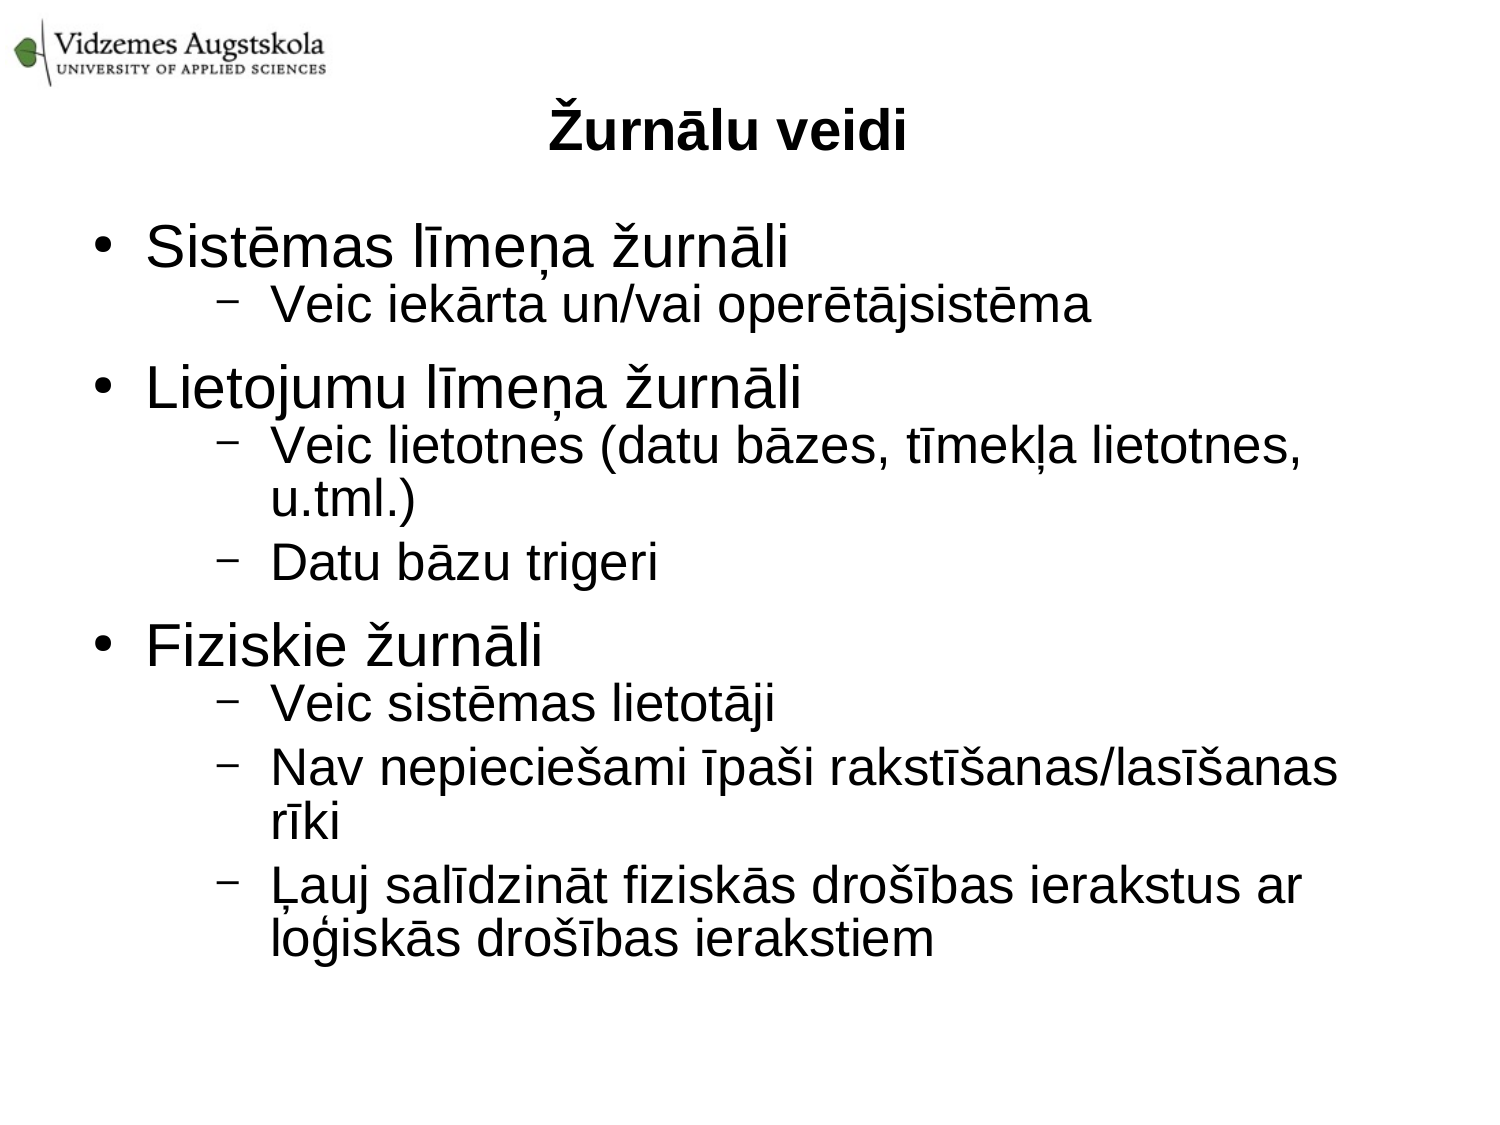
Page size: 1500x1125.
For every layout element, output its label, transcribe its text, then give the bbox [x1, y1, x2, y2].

list Sistēmas līmeņa žurnāli Veic iekārta un/vai operētājsistēma Lietojumu līmeņa žurnāli Veic lietotnes (datu bāzes, tīmekļa lietotnes, u.tml.) Datu bāzu trigeri Fiziskie žurnāli Veic sistēmas lietotāji Nav nepieciešami īpaši rakstīšanas/lasīšanas rīki Ļauj salīdzināt fiziskās drošības ierakstus ar loģiskās drošības ierakstiem [74, 214, 1424, 1004]
picture [5, 2, 334, 102]
title Žurnālu veidi [85, 87, 1372, 177]
